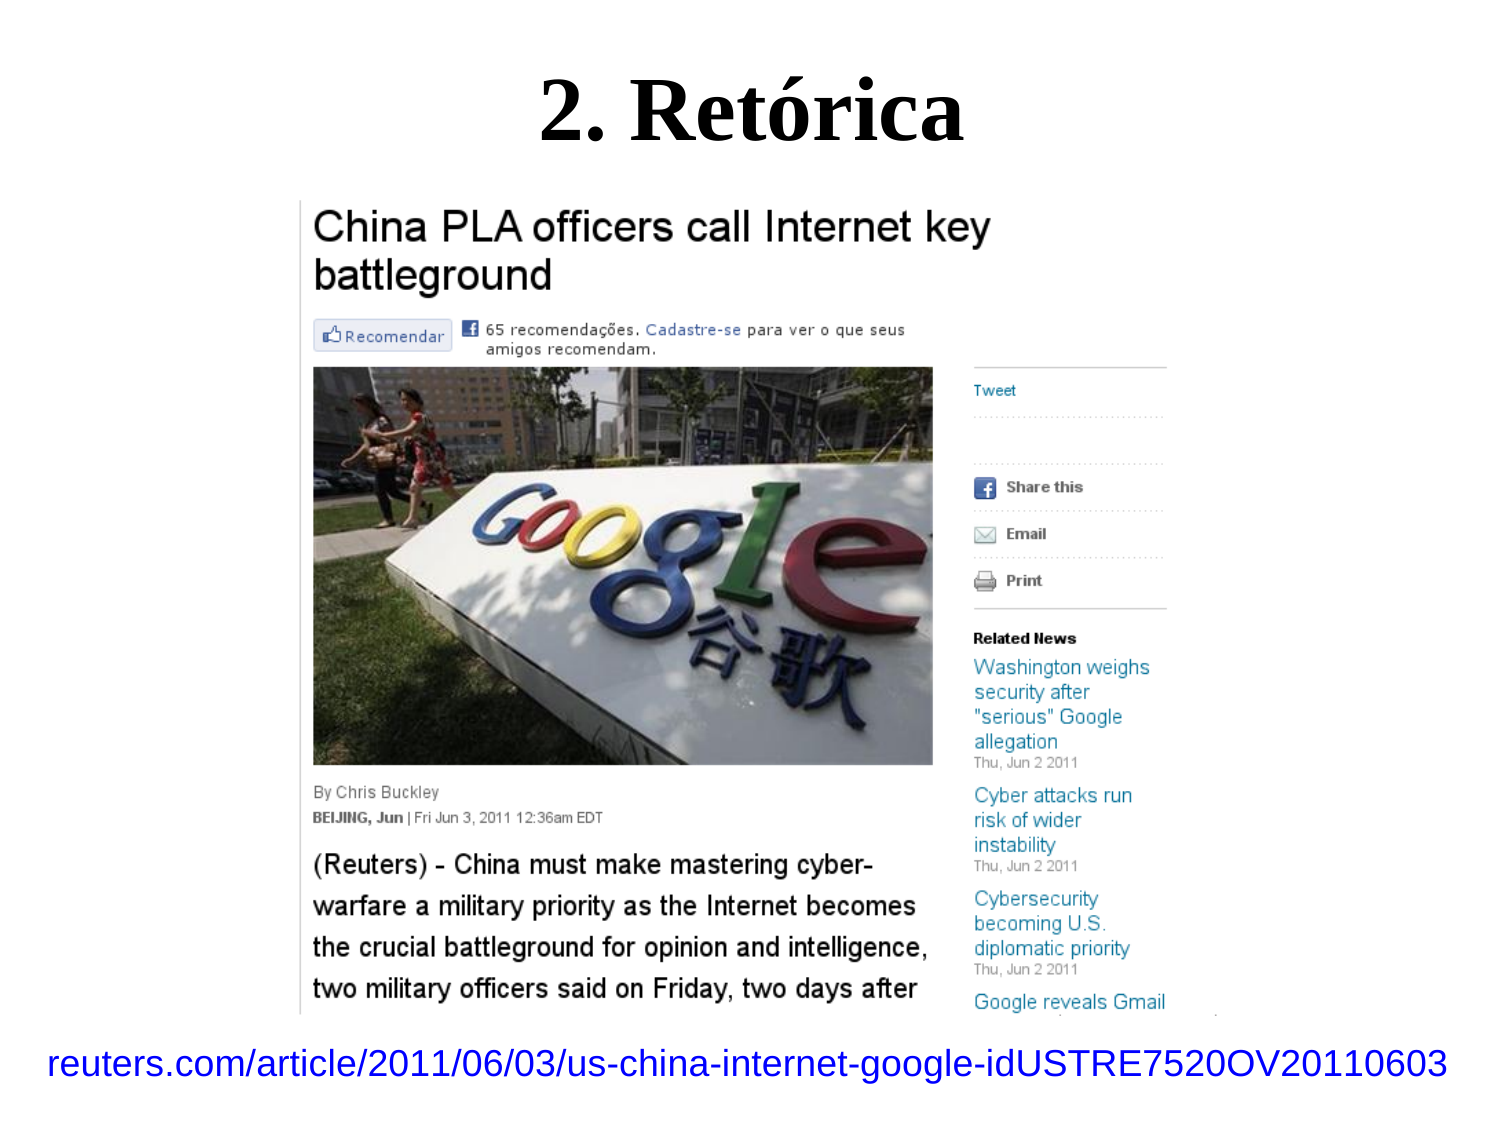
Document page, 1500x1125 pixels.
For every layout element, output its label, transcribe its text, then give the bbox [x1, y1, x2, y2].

picture [297, 188, 1218, 1016]
text_box reuters.com/article/2011/06/03/us-china-internet-google-idUSTRE7520OV20110603 [25, 1034, 1470, 1085]
title 2. Retórica [87, 51, 1416, 169]
